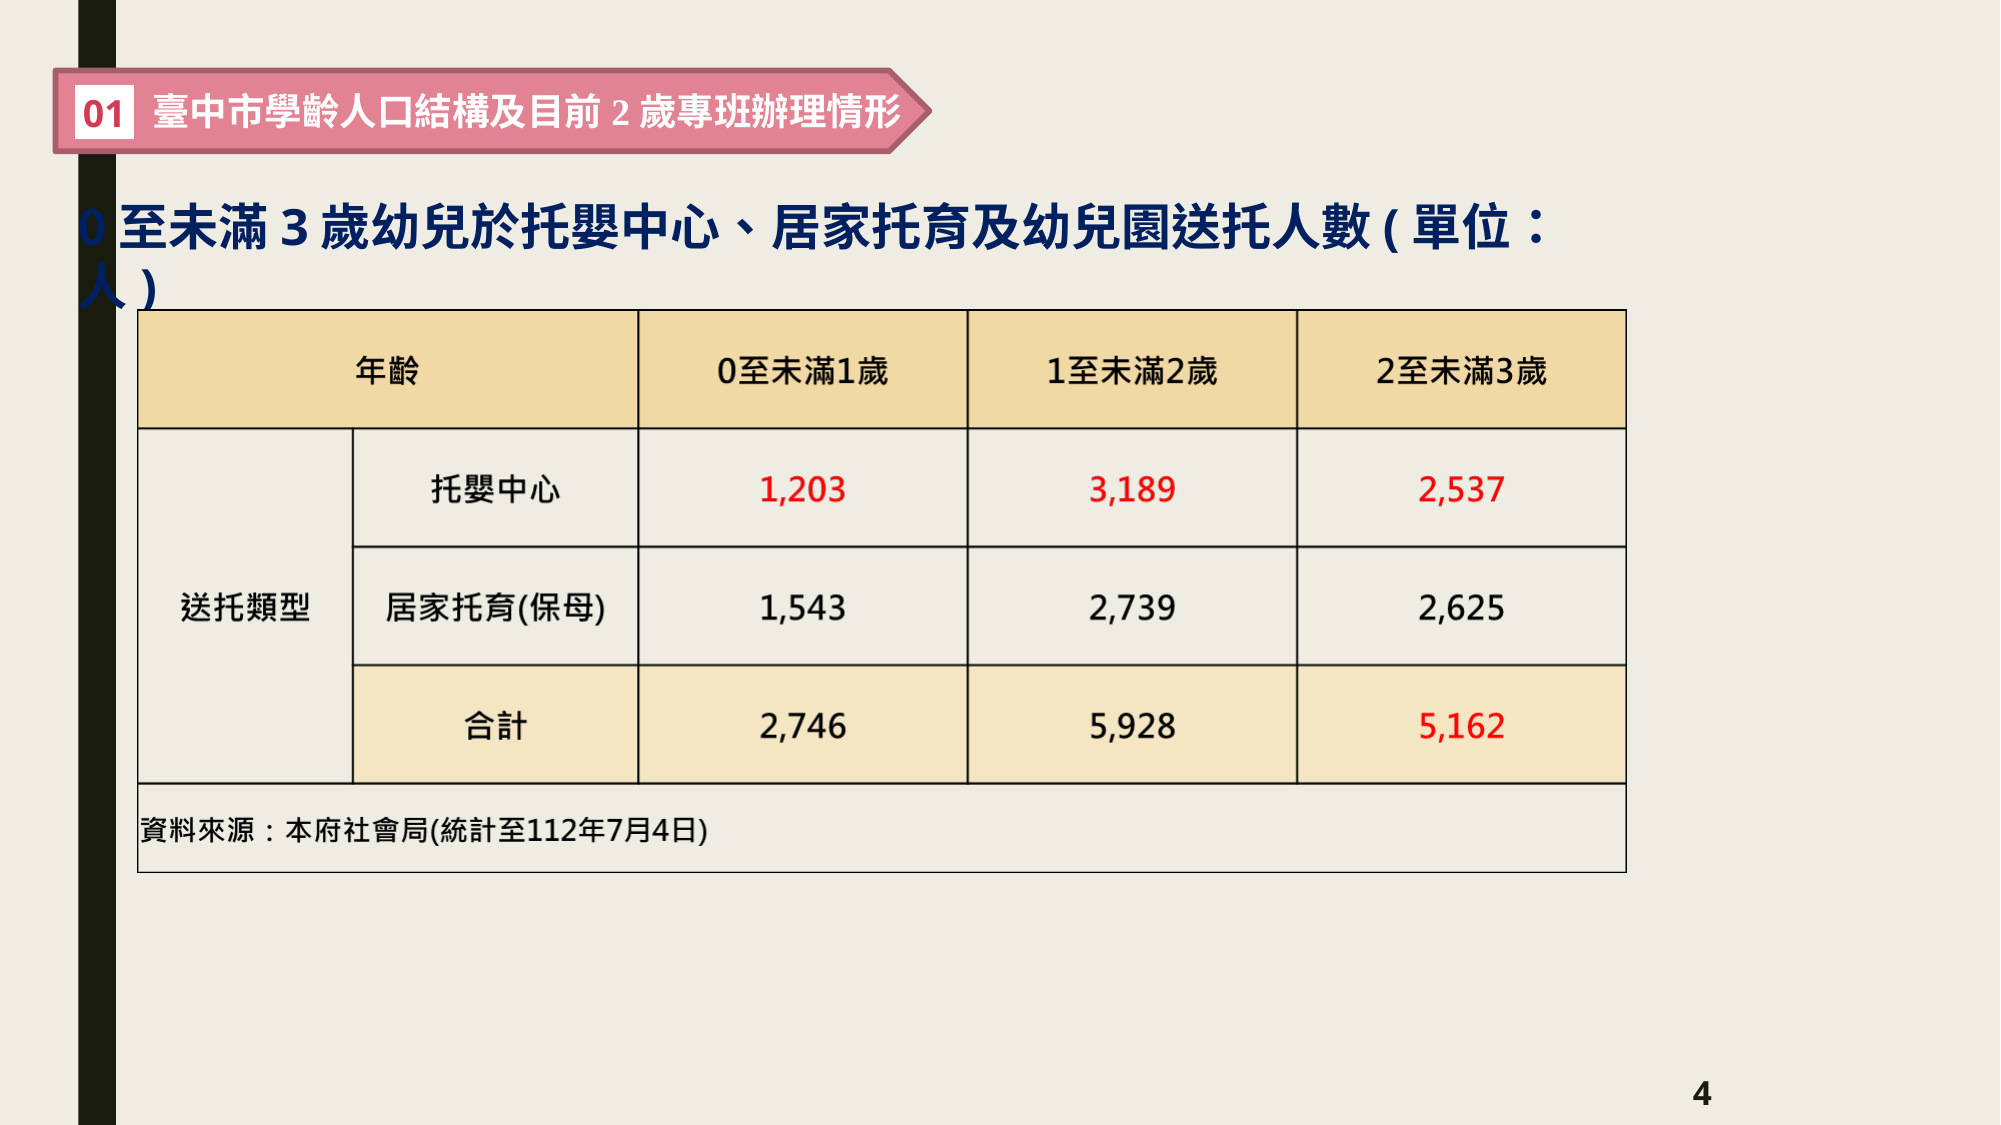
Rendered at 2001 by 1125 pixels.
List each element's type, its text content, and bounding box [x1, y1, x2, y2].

text_box 臺中市學齡人口結構及目前2歲專班辦理情形 [137, 81, 934, 141]
text_box [55, 70, 900, 152]
text_box 01 [68, 83, 141, 143]
picture [137, 309, 1627, 873]
text_box 0至未滿3歲幼兒於托嬰中心、居家托育及幼兒園送托人數(單位：人) [63, 188, 1647, 323]
text_box 4 [1677, 1058, 1940, 1125]
